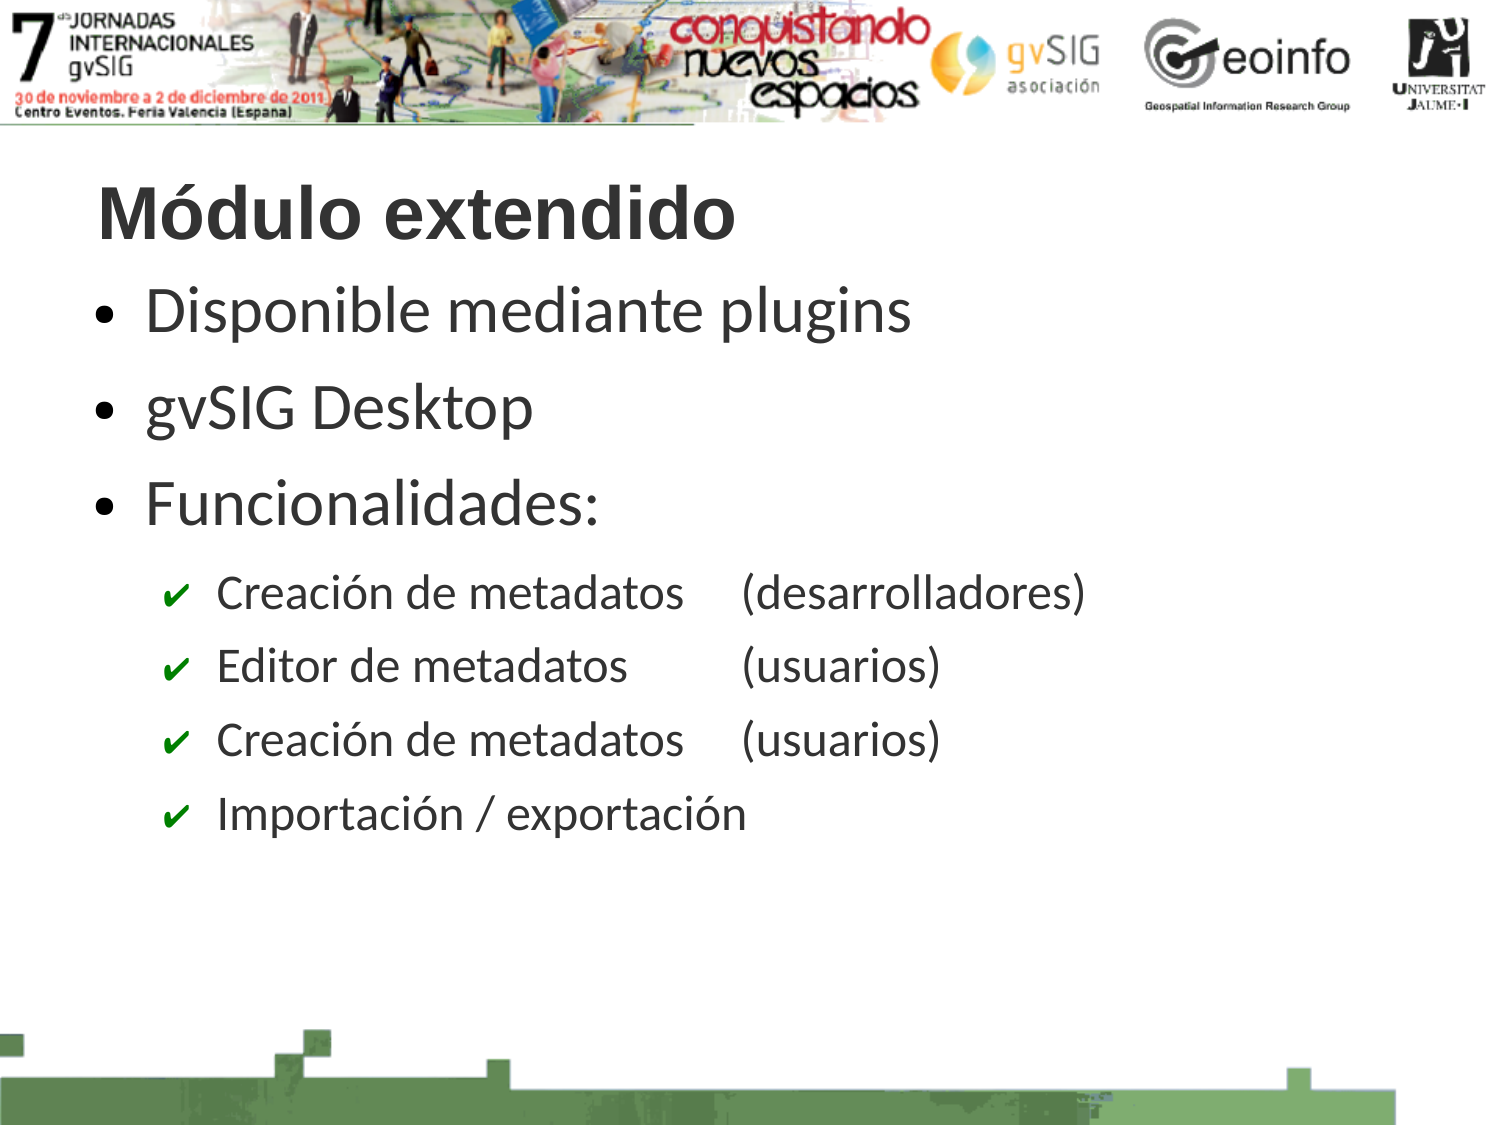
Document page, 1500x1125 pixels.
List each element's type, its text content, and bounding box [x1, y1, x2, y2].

list Disponible mediante plugins gvSIG Desktop Funcionalidades: Creación de metadatos (desarrolladores) Editor de metadatos (usuarios) Creación de metadatos (usuarios) Importación / exportación [75, 282, 1351, 857]
picture [0, 0, 1500, 1125]
title Módulo extendido [97, 155, 1401, 273]
